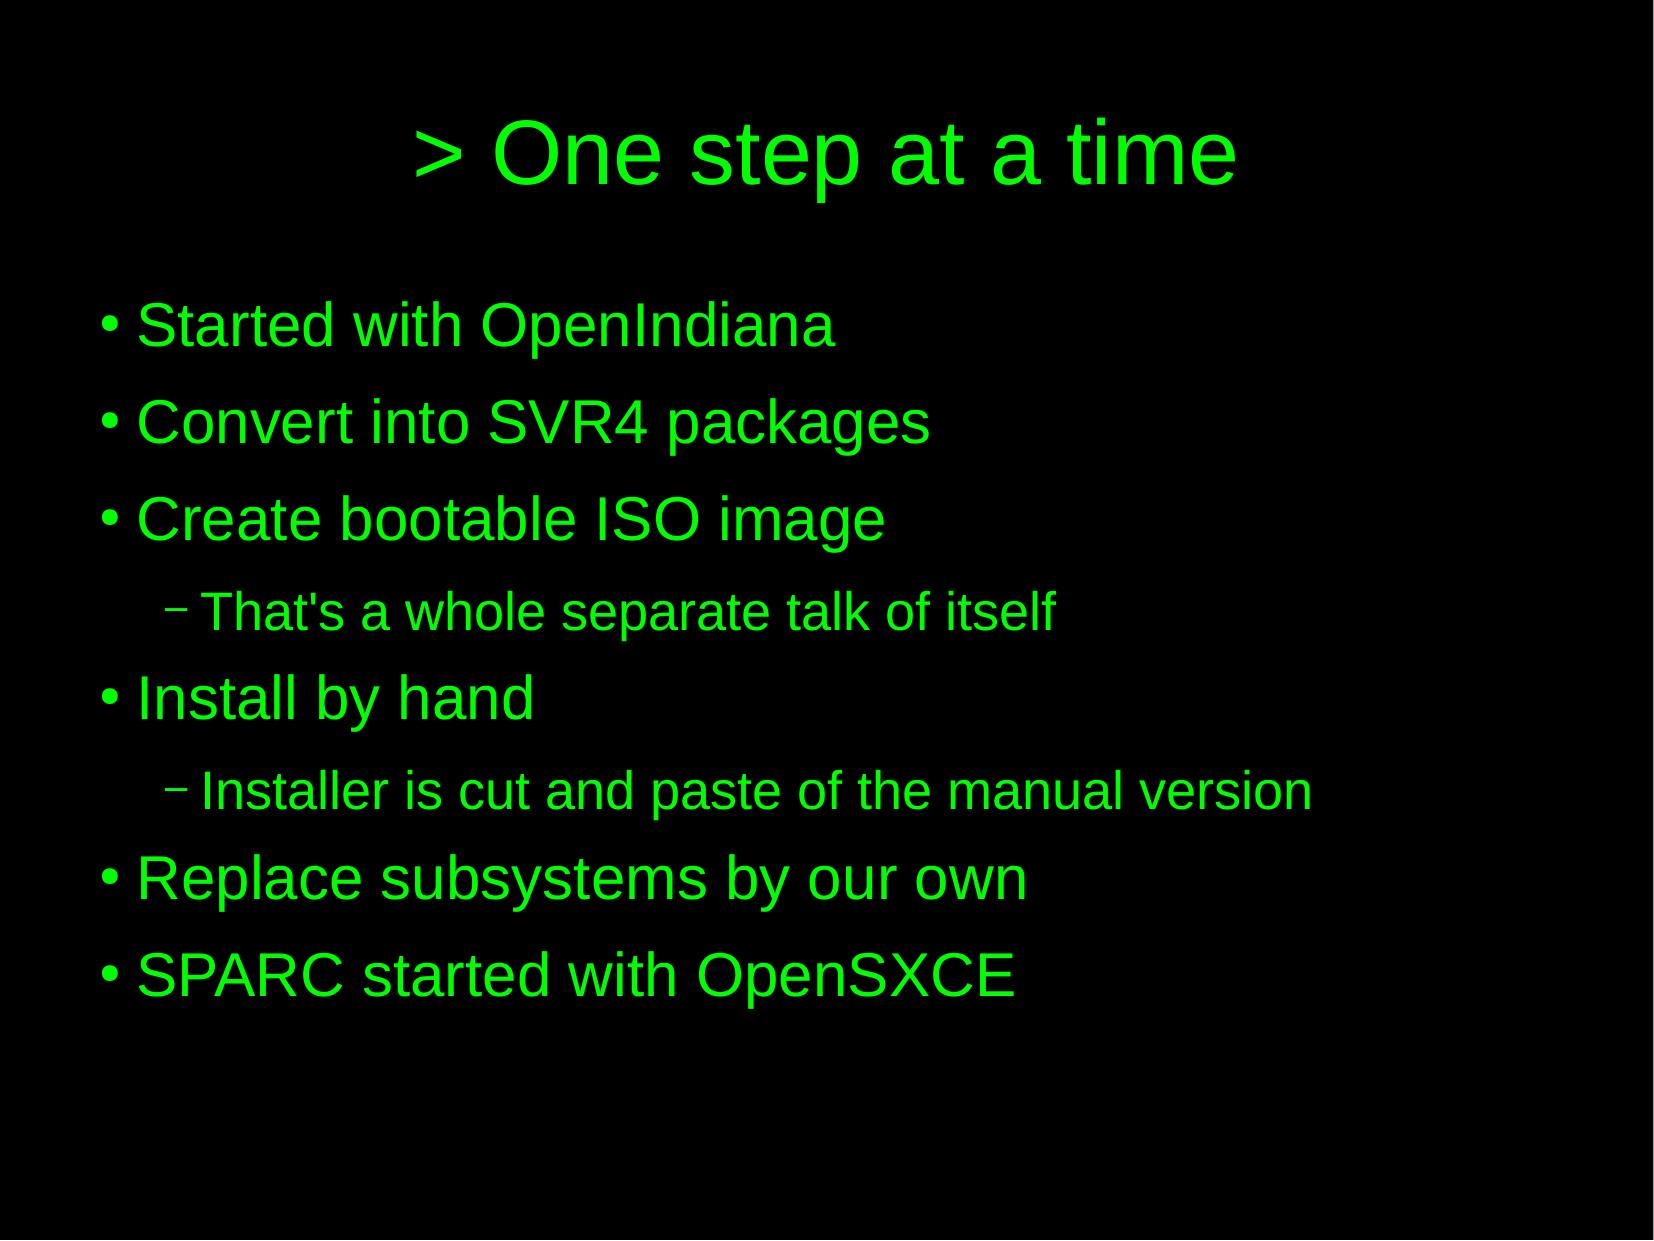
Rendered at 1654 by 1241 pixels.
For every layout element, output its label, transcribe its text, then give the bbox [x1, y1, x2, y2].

title > One step at a time [82, 49, 1571, 257]
list Started with OpenIndiana Convert into SVR4 packages Create bootable ISO image That's a whole separate talk of itself Install by hand Installer is cut and paste of the manual version Replace subsystems by our own SPARC started with OpenSXCE [82, 290, 1571, 1010]
